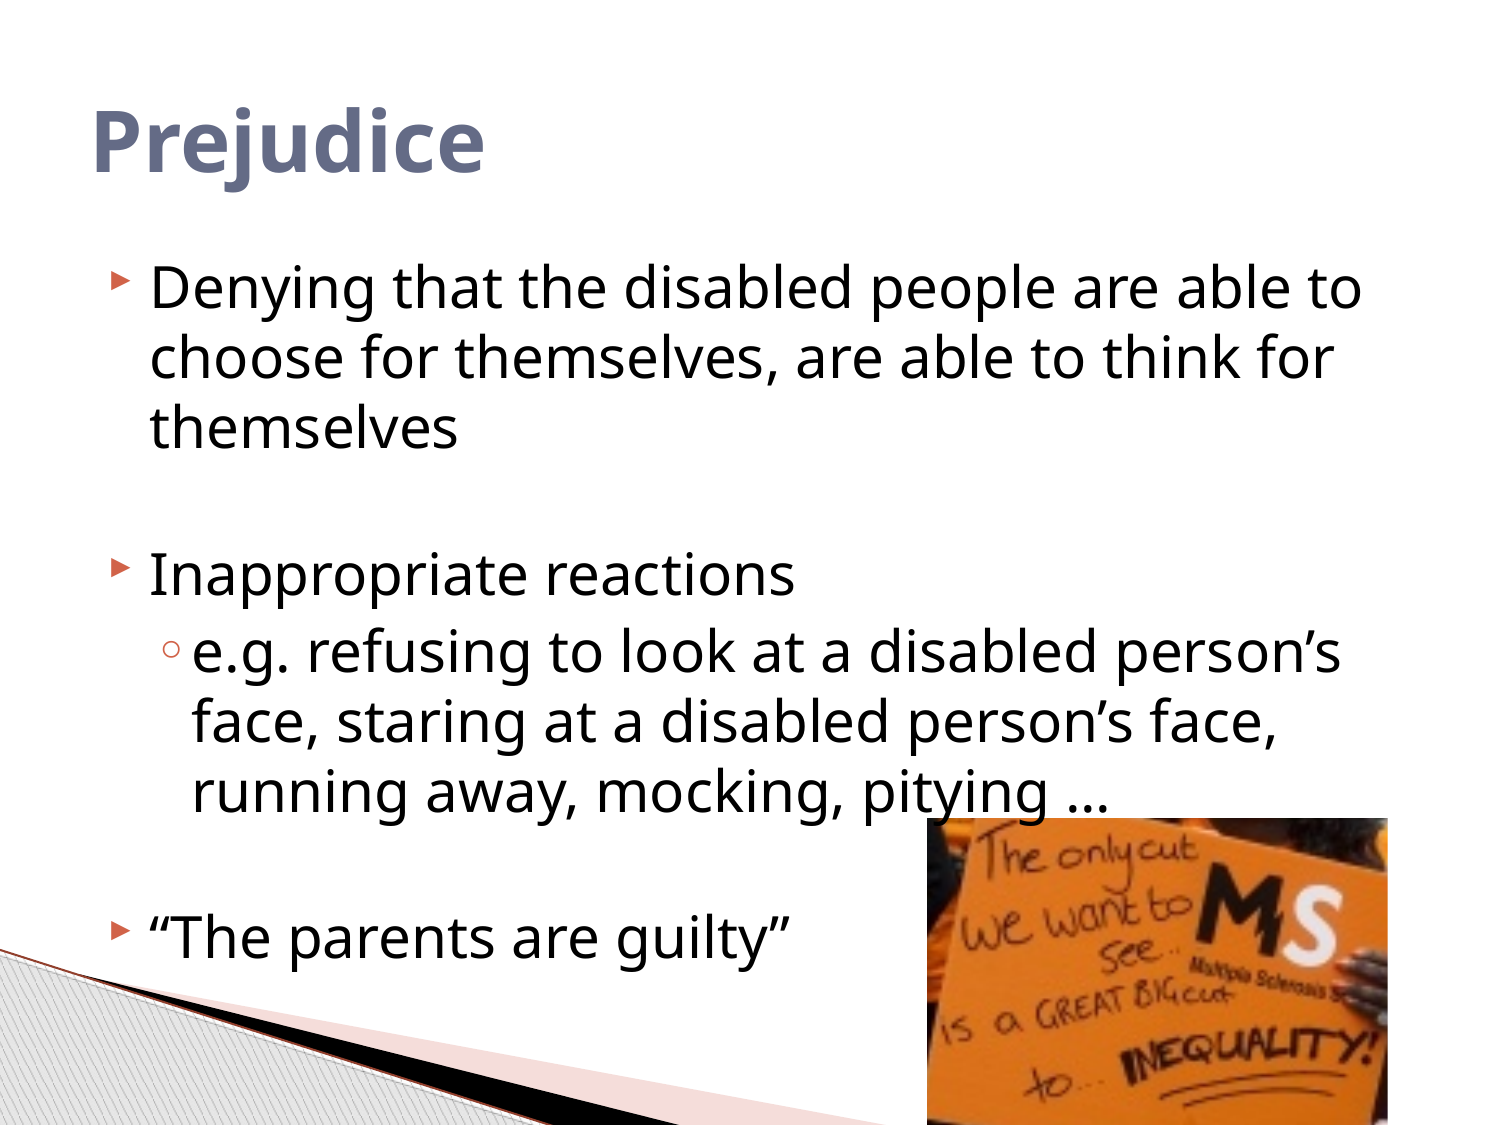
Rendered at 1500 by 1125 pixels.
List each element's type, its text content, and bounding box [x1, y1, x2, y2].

list Denying that the disabled people are able to choose for themselves, are able to think for themselves Inappropriate reactions e.g. refusing to look at a disabled person’s face, staring at a disabled person’s face, running away, mocking, pitying ... “The parents are guilty” [75, 242, 1425, 986]
picture [927, 986, 1388, 1125]
title Prejudice [75, 45, 1425, 233]
